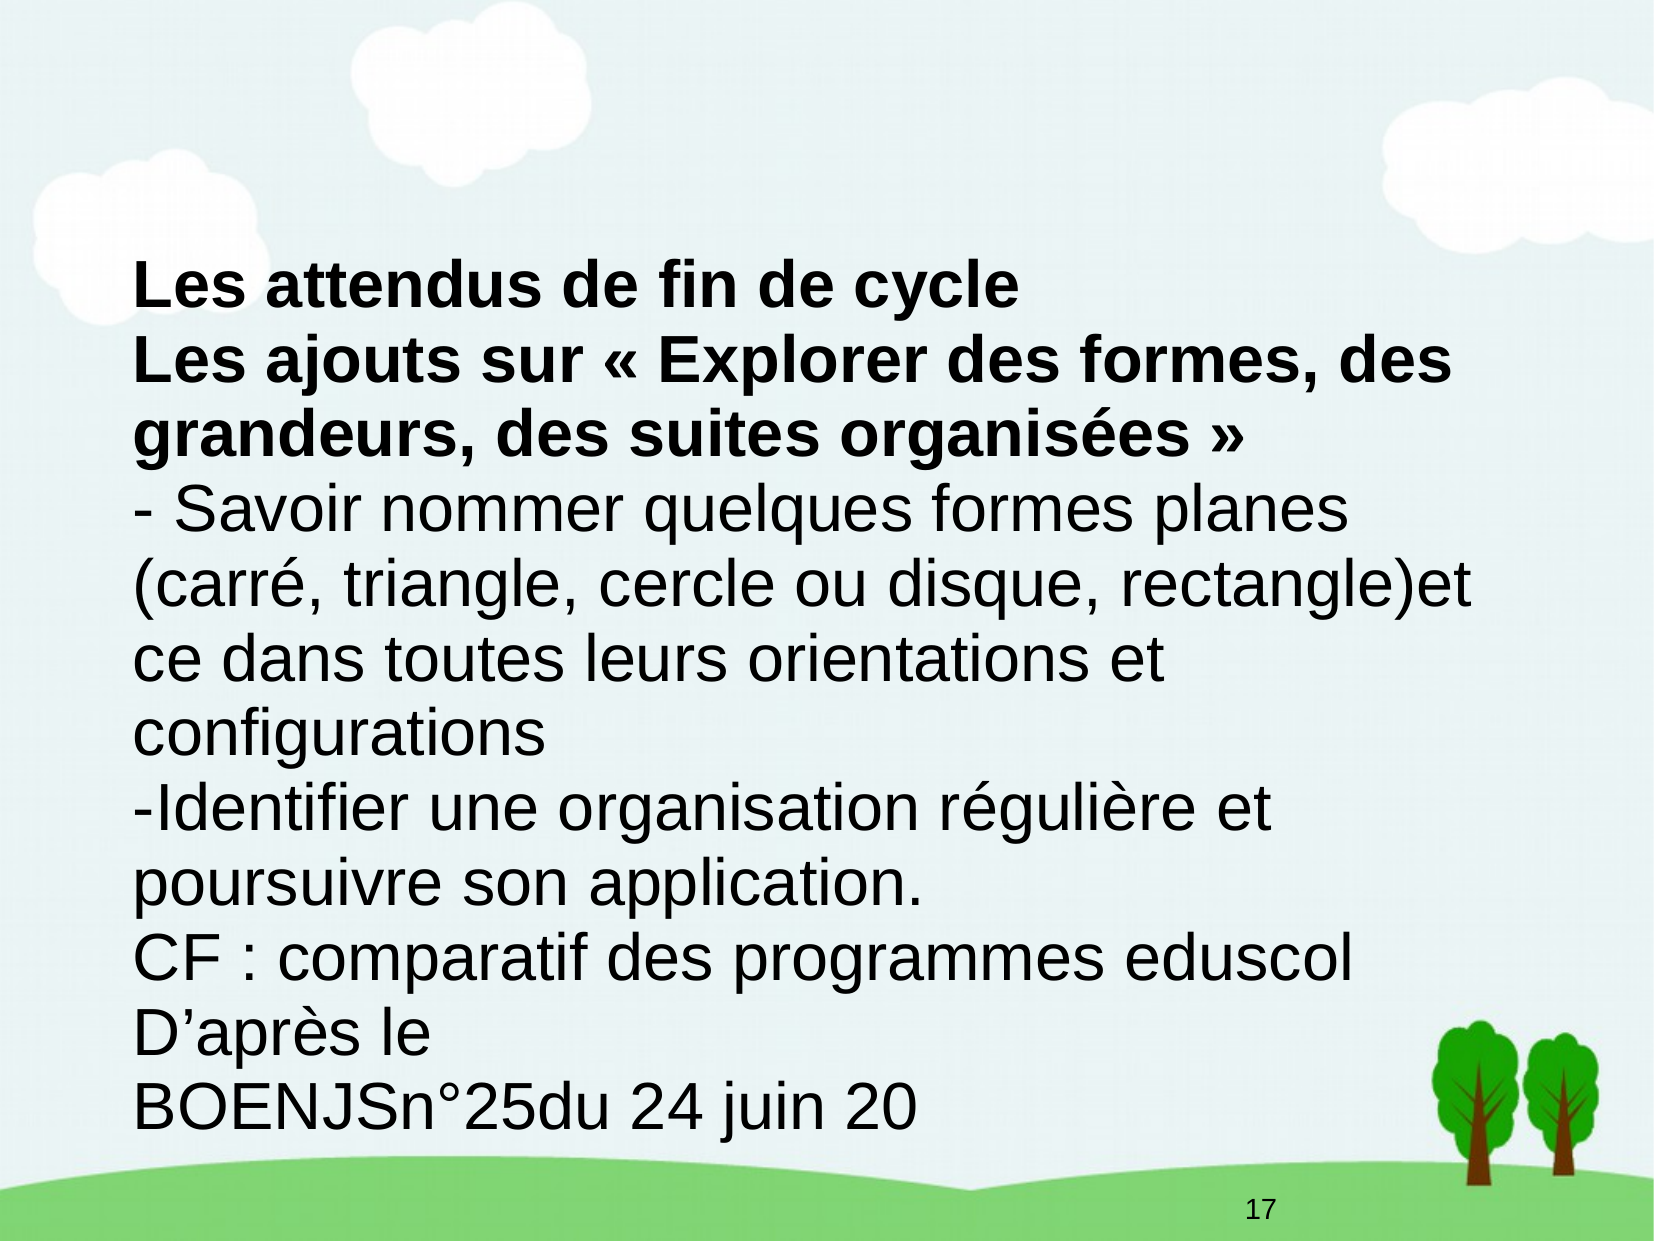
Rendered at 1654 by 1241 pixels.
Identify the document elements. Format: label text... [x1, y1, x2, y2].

text_box Les attendus de fin de cycle Les ajouts sur « Explorer des formes, des grandeurs, des suites organisées » - Savoir nommer quelques formes planes (carré, triangle, cercle ou disque, rectangle)et ce dans toutes leurs orientations et configurations -Identifier une organisation régulière et poursuivre son application. CF : comparatif des programmes eduscol D’après le BOENJSn°25du 24 juin 20 [118, 118, 1548, 1152]
picture [0, 0, 1654, 1241]
text_box <numéro> [1244, 1190, 1630, 1241]
